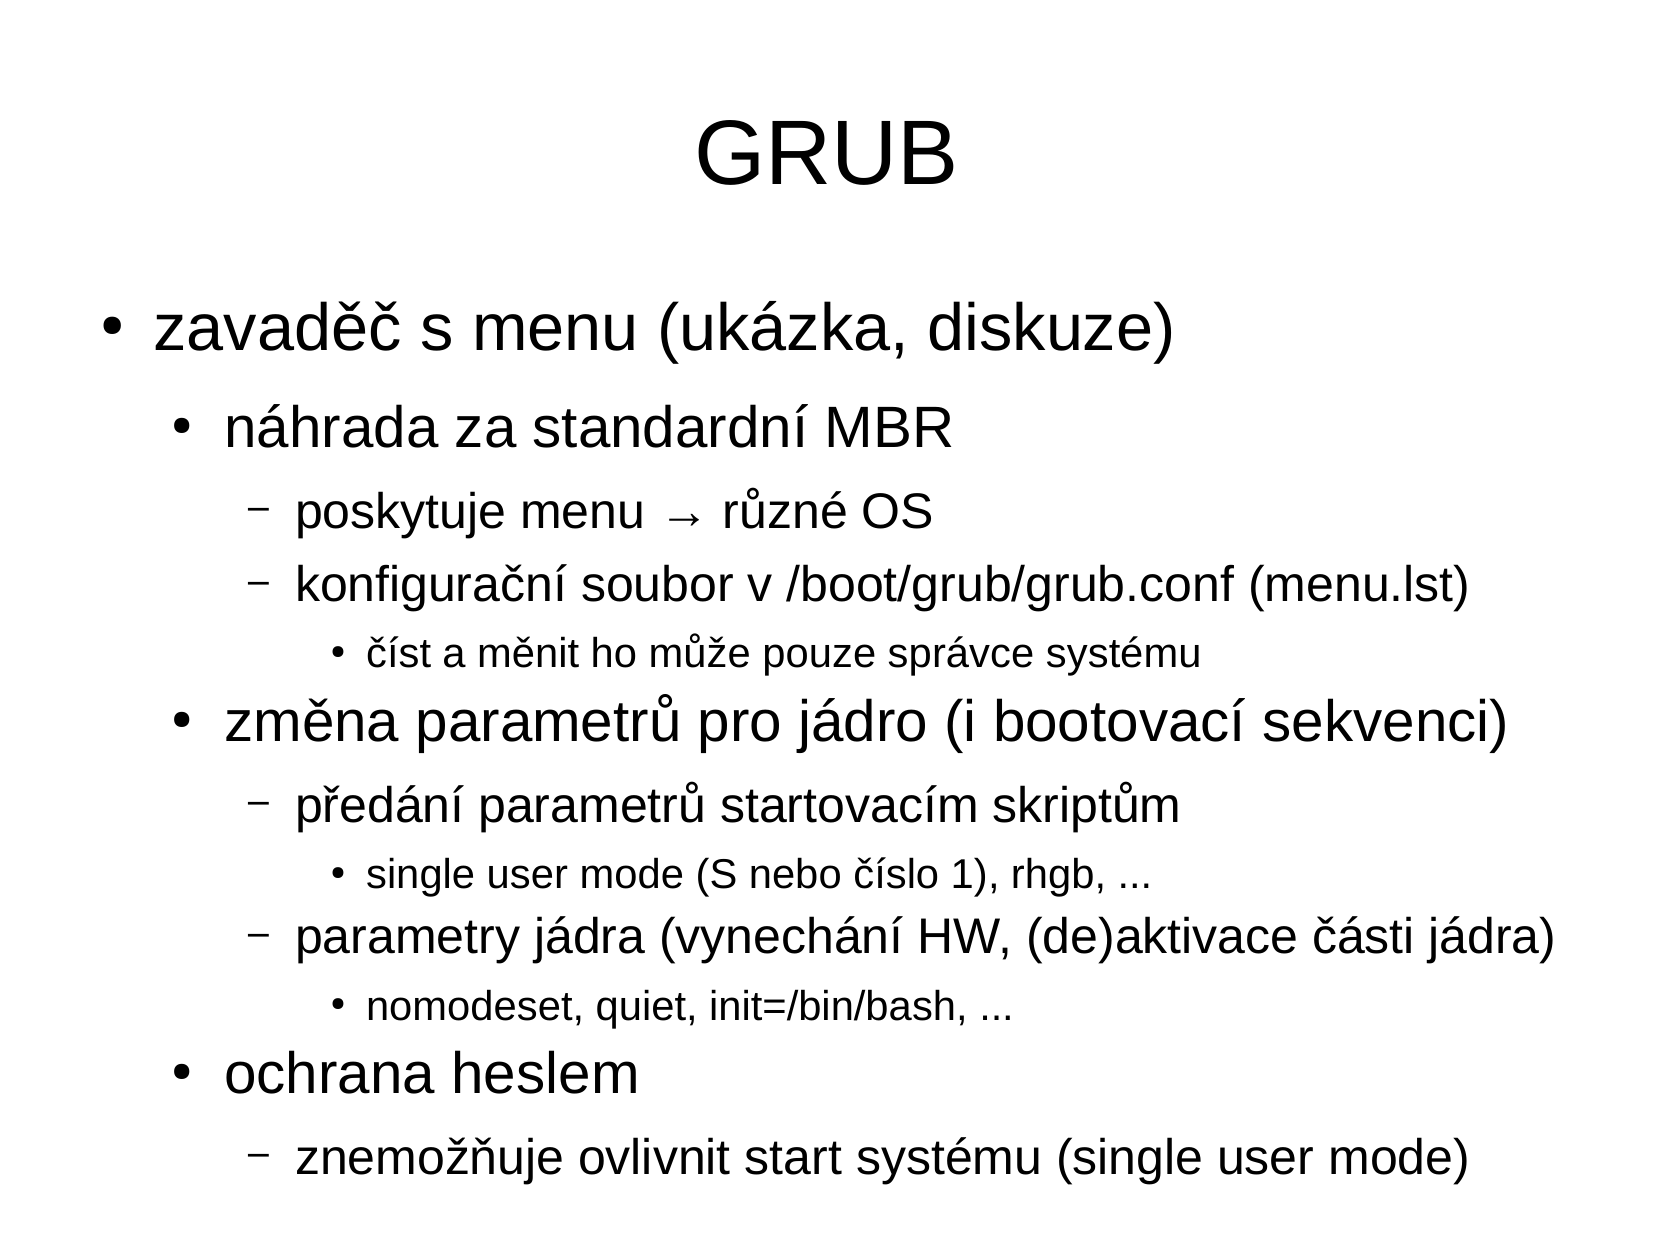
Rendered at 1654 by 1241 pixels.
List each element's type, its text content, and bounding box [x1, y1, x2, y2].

list zavaděč s menu (ukázka, diskuze) náhrada za standardní MBR poskytuje menu → různé OS konfigurační soubor v /boot/grub/grub.conf (menu.lst) číst a měnit ho může pouze správce systému změna parametrů pro jádro (i bootovací sekvenci) předání parametrů startovacím skriptům single user mode (S nebo číslo 1), rhgb, ... parametry jádra (vynechání HW, (de)aktivace části jádra) nomodeset, quiet, init=/bin/bash, ... ochrana heslem znemožňuje ovlivnit start systému (single user mode) [82, 290, 1571, 1185]
title GRUB [82, 56, 1571, 250]
